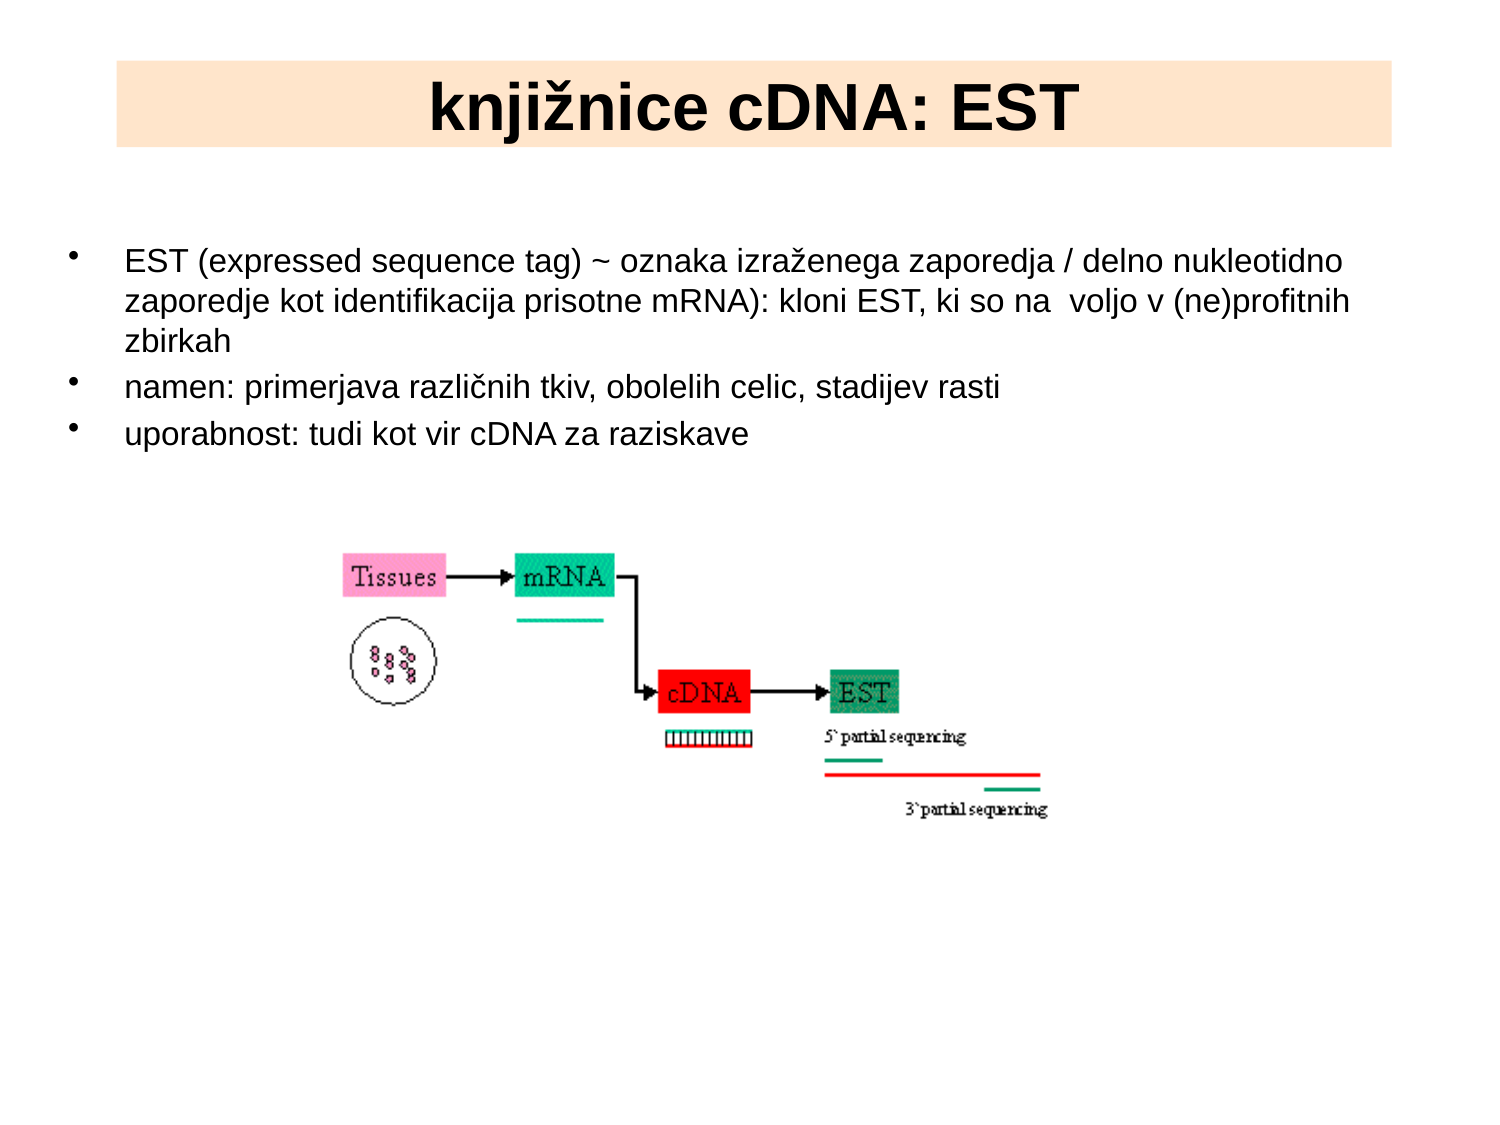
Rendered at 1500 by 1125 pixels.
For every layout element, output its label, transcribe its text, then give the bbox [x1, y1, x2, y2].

picture [336, 550, 1057, 830]
list EST (expressed sequence tag) ~ oznaka izraženega zaporedja / delno nukleotidno zaporedje kot identifikacija prisotne mRNA): kloni EST, ki so na voljo v (ne)profitnih zbirkah namen: primerjava različnih tkiv, obolelih celic, stadijev rasti uporabnost: tudi kot vir cDNA za raziskave [53, 231, 1471, 596]
title knjižnice cDNA: EST [116, 60, 1392, 148]
